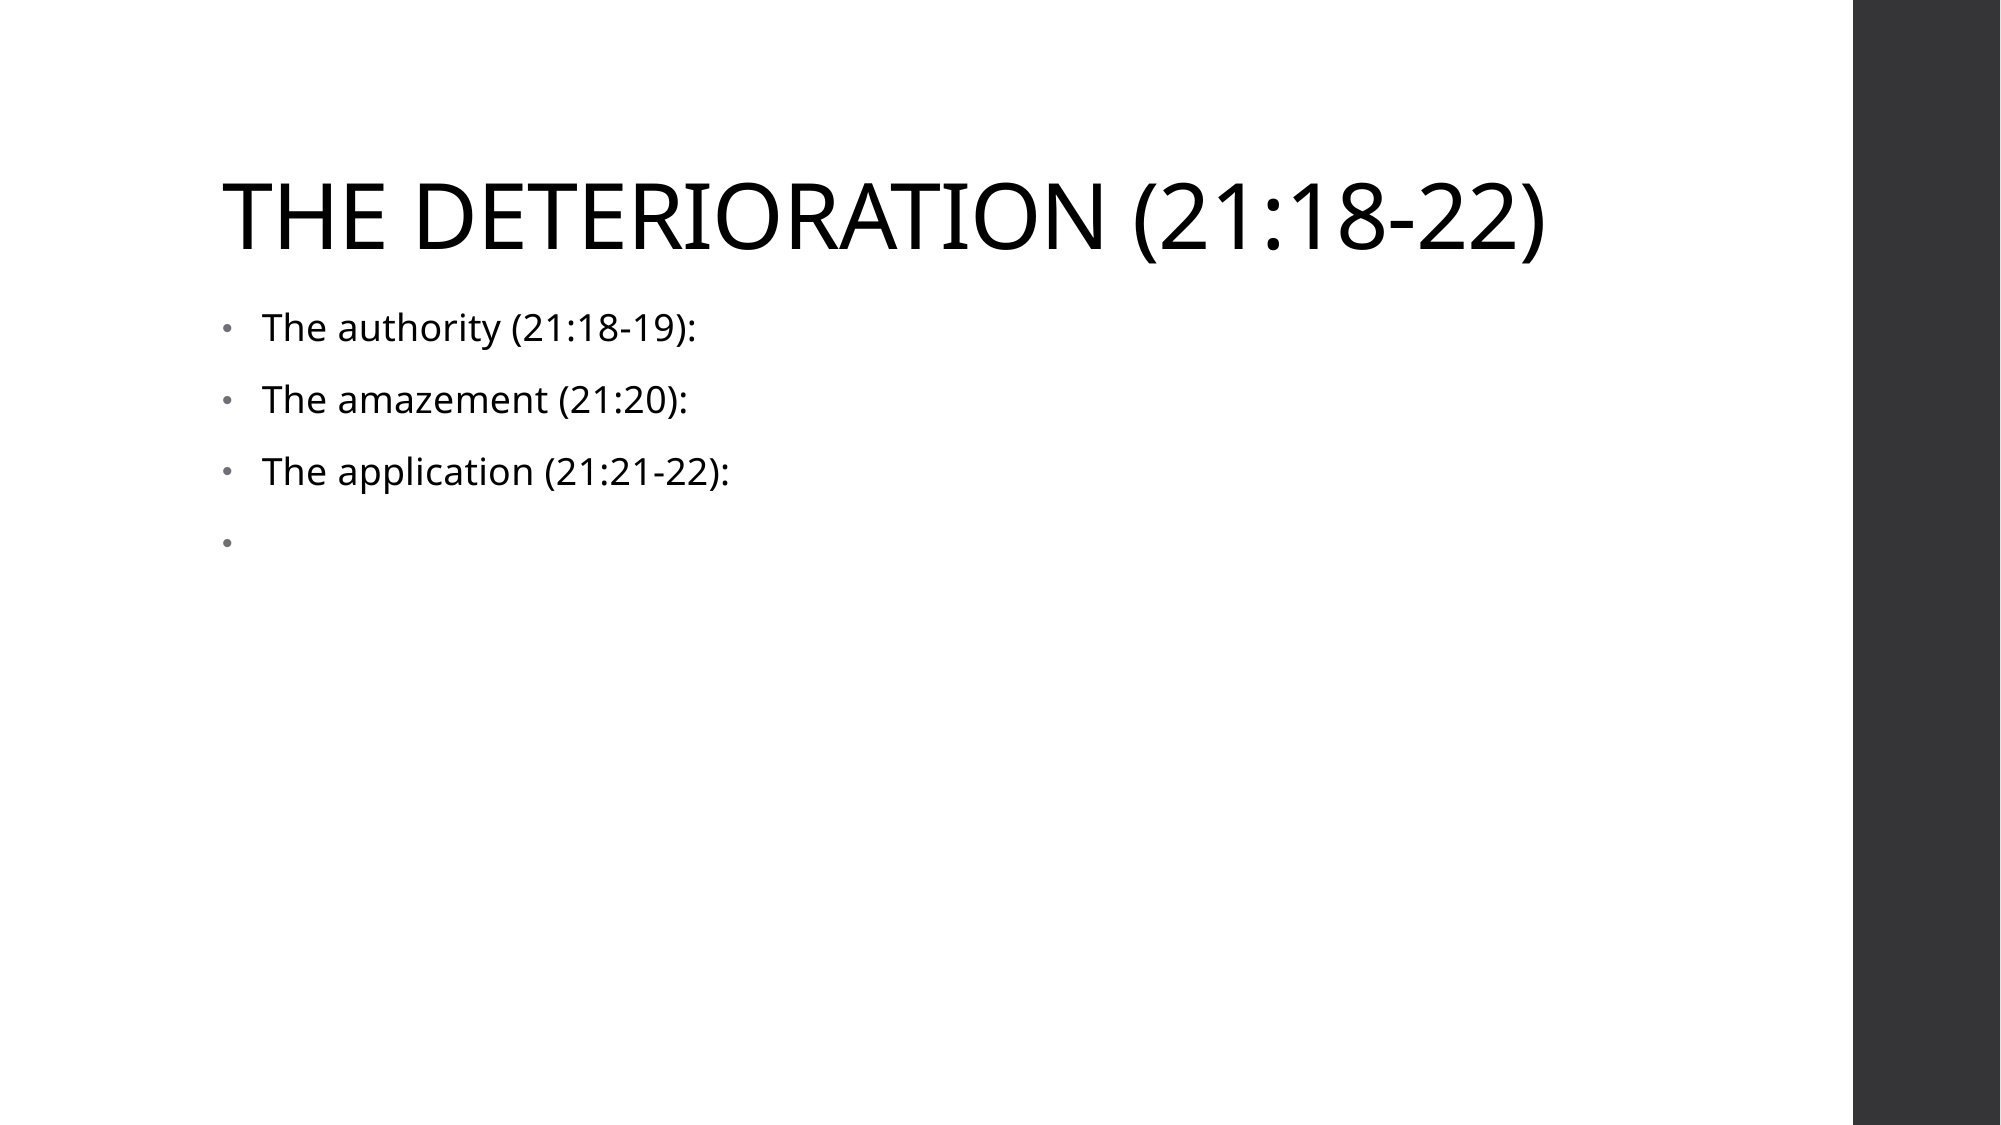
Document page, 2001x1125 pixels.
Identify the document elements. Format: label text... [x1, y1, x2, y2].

list The authority (21:18-19): The amazement (21:20): The application (21:21-22): [206, 299, 1617, 1014]
title THE DETERIORATION (21:18-22) [206, 60, 1797, 278]
